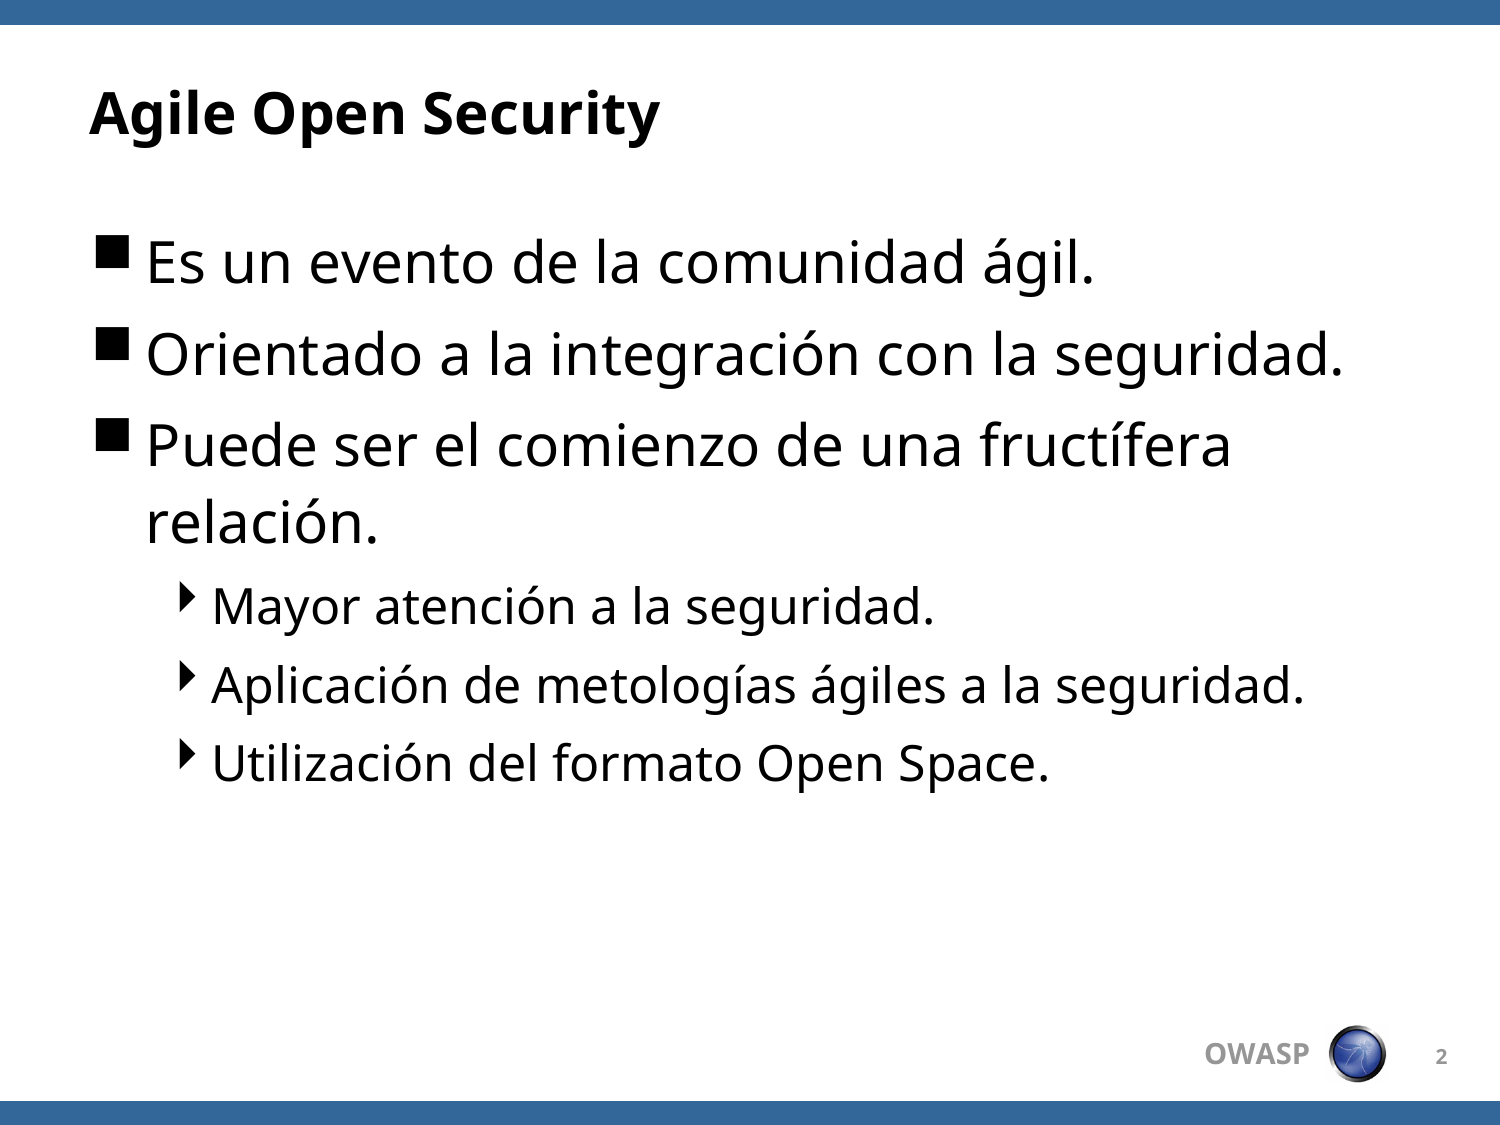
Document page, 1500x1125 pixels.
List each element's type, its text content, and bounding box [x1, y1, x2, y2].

picture [1325, 1024, 1388, 1083]
list Es un evento de la comunidad ágil. Orientado a la integración con la seguridad. Puede ser el comienzo de una fructífera relación. Mayor atención a la seguridad. Aplicación de metologías ágiles a la seguridad. Utilización del formato Open Space. [75, 212, 1426, 1005]
title Agile Open Security [75, 45, 1426, 176]
